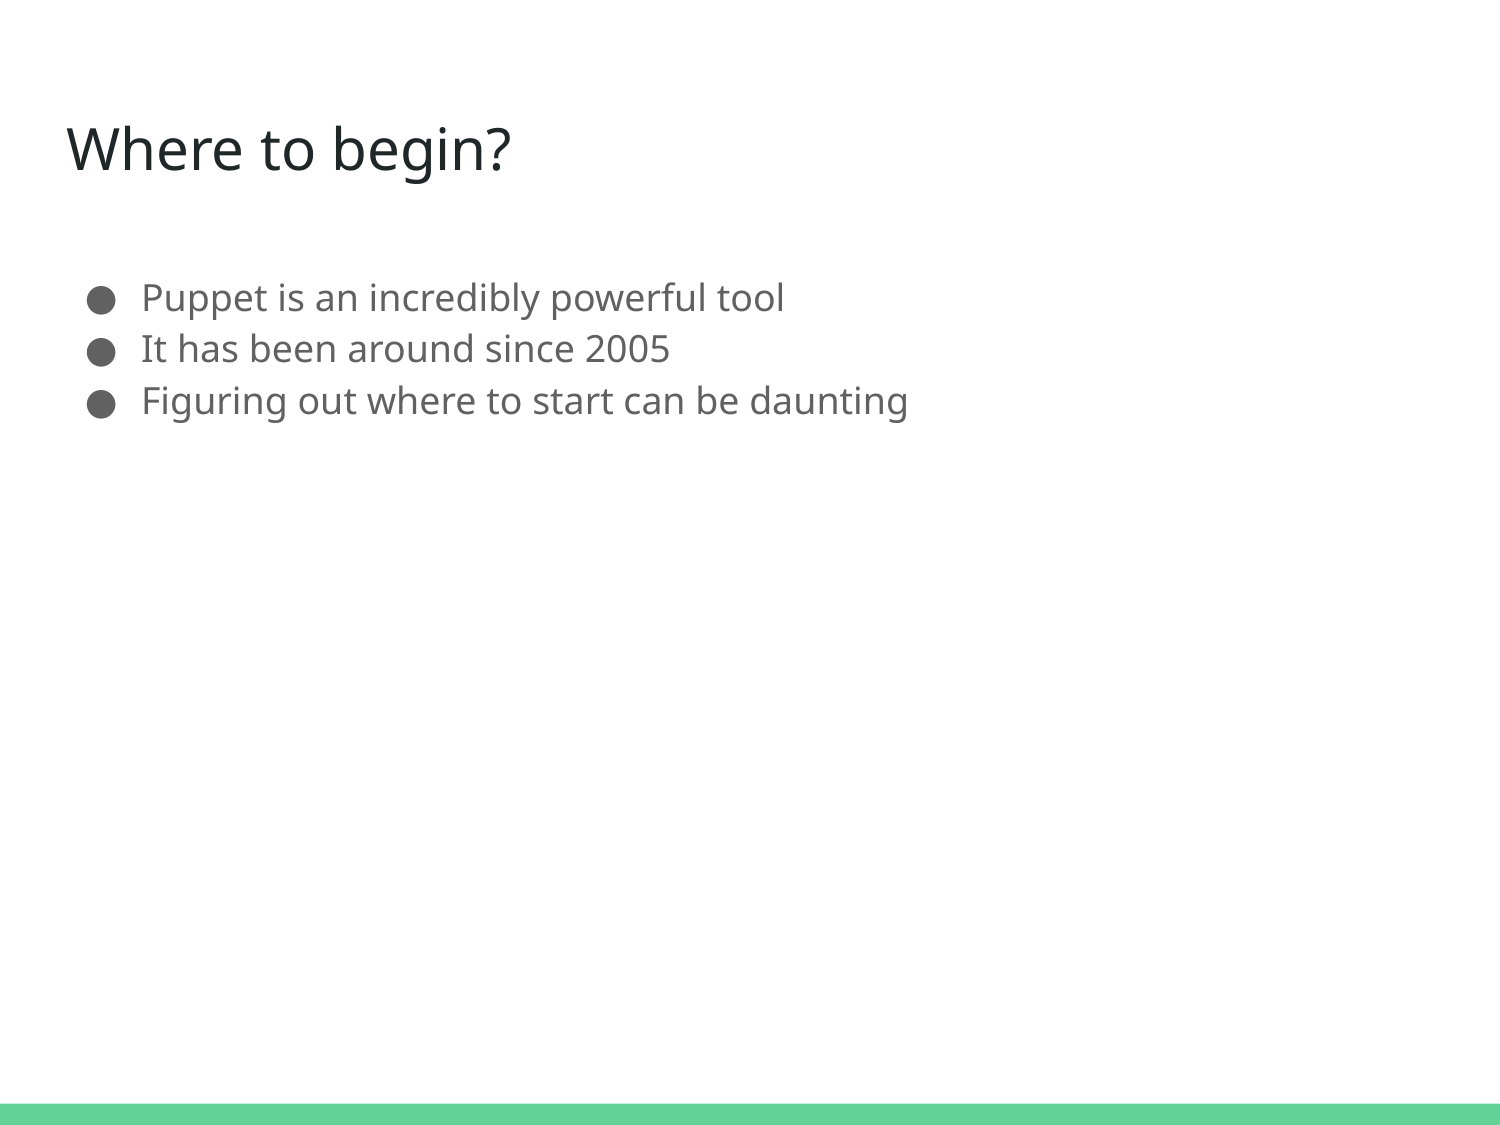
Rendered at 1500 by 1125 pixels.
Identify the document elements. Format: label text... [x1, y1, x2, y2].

list Puppet is an incredibly powerful tool It has been around since 2005 Figuring out where to start can be daunting [51, 252, 1449, 1000]
title Where to begin? [51, 97, 1449, 223]
